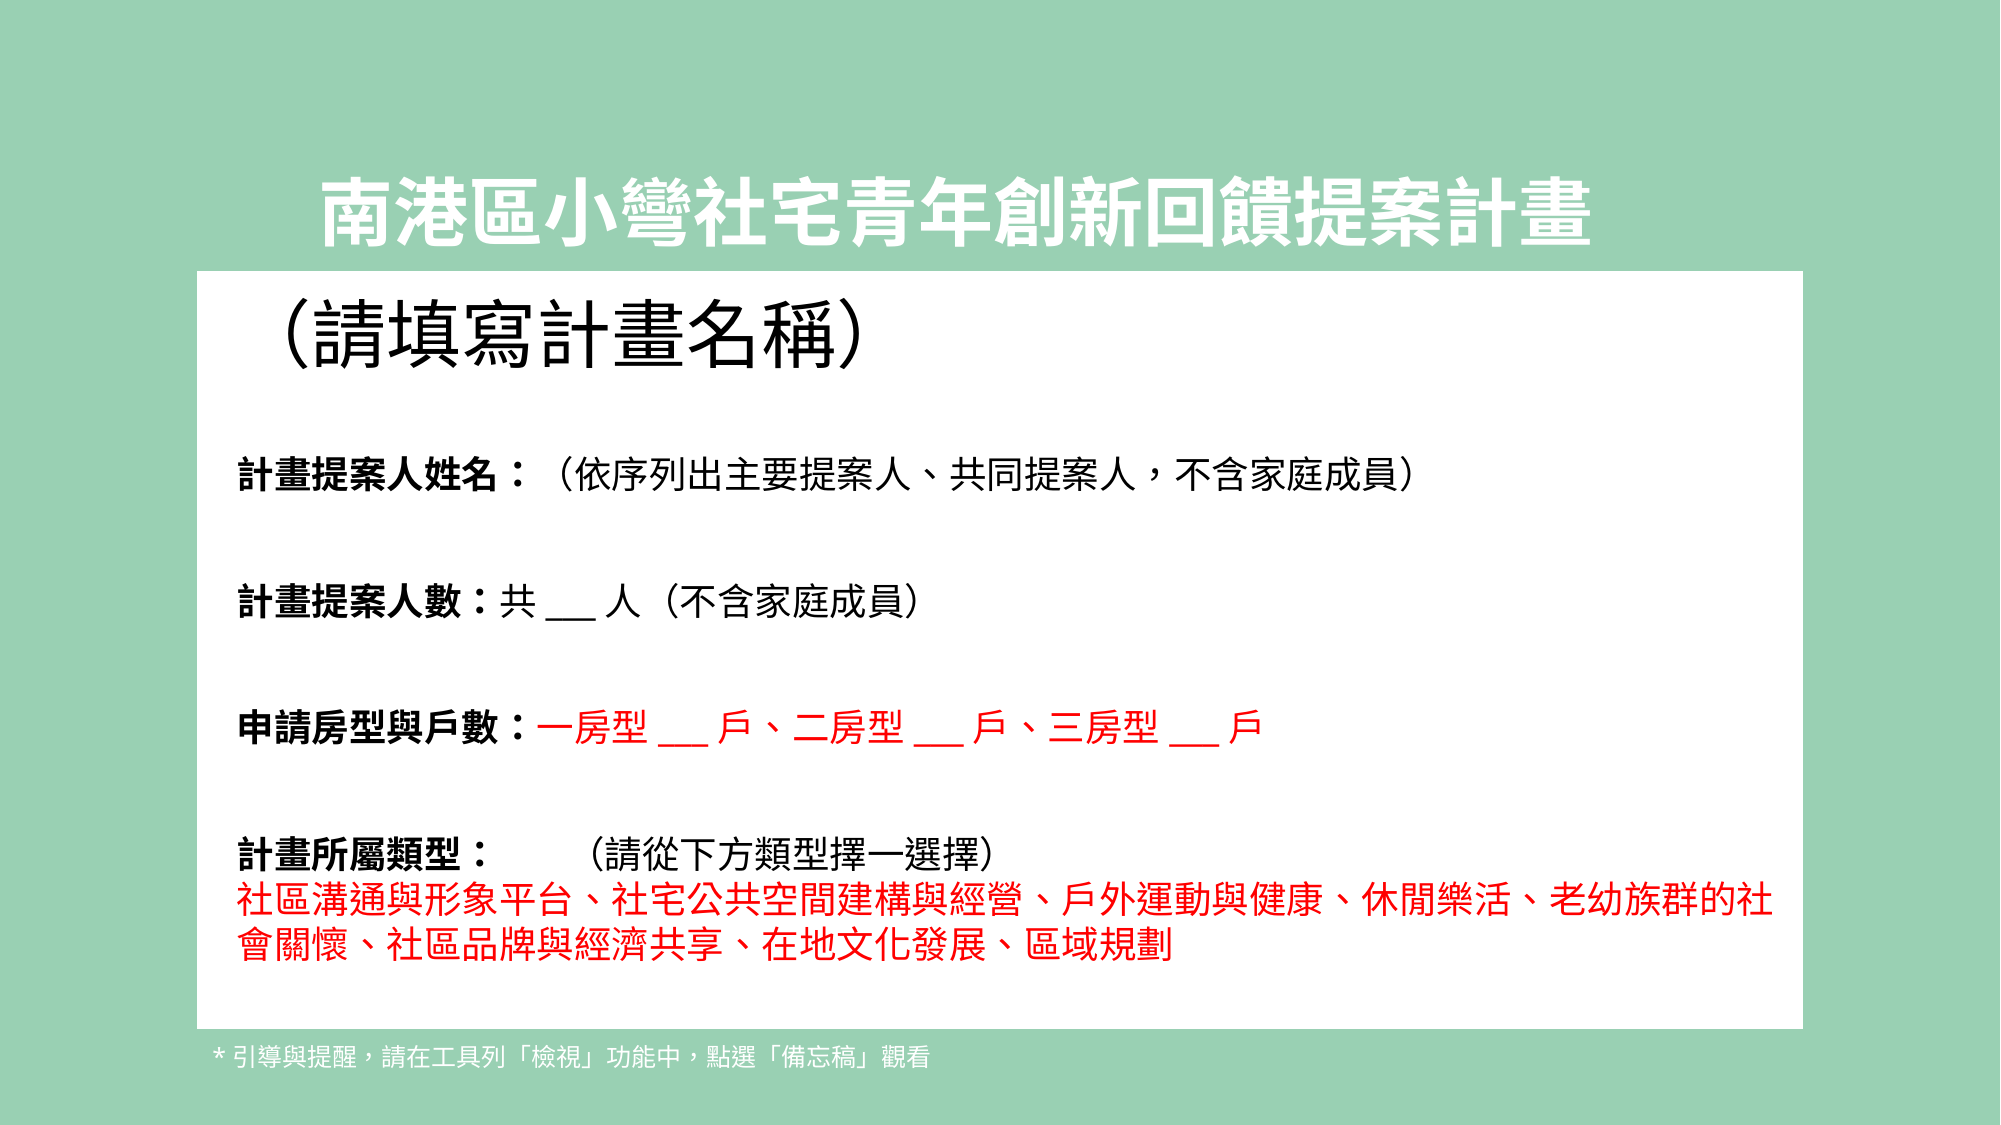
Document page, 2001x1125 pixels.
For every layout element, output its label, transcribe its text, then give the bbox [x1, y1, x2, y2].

text_box *引導與提醒，請在工具列「檢視」功能中，點選「備忘稿」觀看 [197, 1033, 946, 1080]
text_box 計畫提案人數：共___人（不含家庭成員） [221, 570, 947, 631]
text_box 南港區小彎社宅青年創新回饋提案計畫 [303, 158, 1621, 265]
text_box [0, 0, 2000, 1125]
text_box 計畫所屬類型： （請從下方類型擇一選擇） 社區溝通與形象平台、社宅公共空間建構與經營、戶外運動與健康、休閒樂活、老幼族群的社會關懷、社區品牌與經濟共享、在地文化發展、區域規劃 [221, 823, 1803, 975]
text_box （請填寫計畫名稱） [221, 280, 1779, 387]
text_box 計畫提案人姓名：（依序列出主要提案人、共同提案人，不含家庭成員） [221, 443, 1464, 504]
text_box 申請房型與戶數：一房型___戶、二房型___戶、三房型___戶 [221, 696, 1277, 803]
